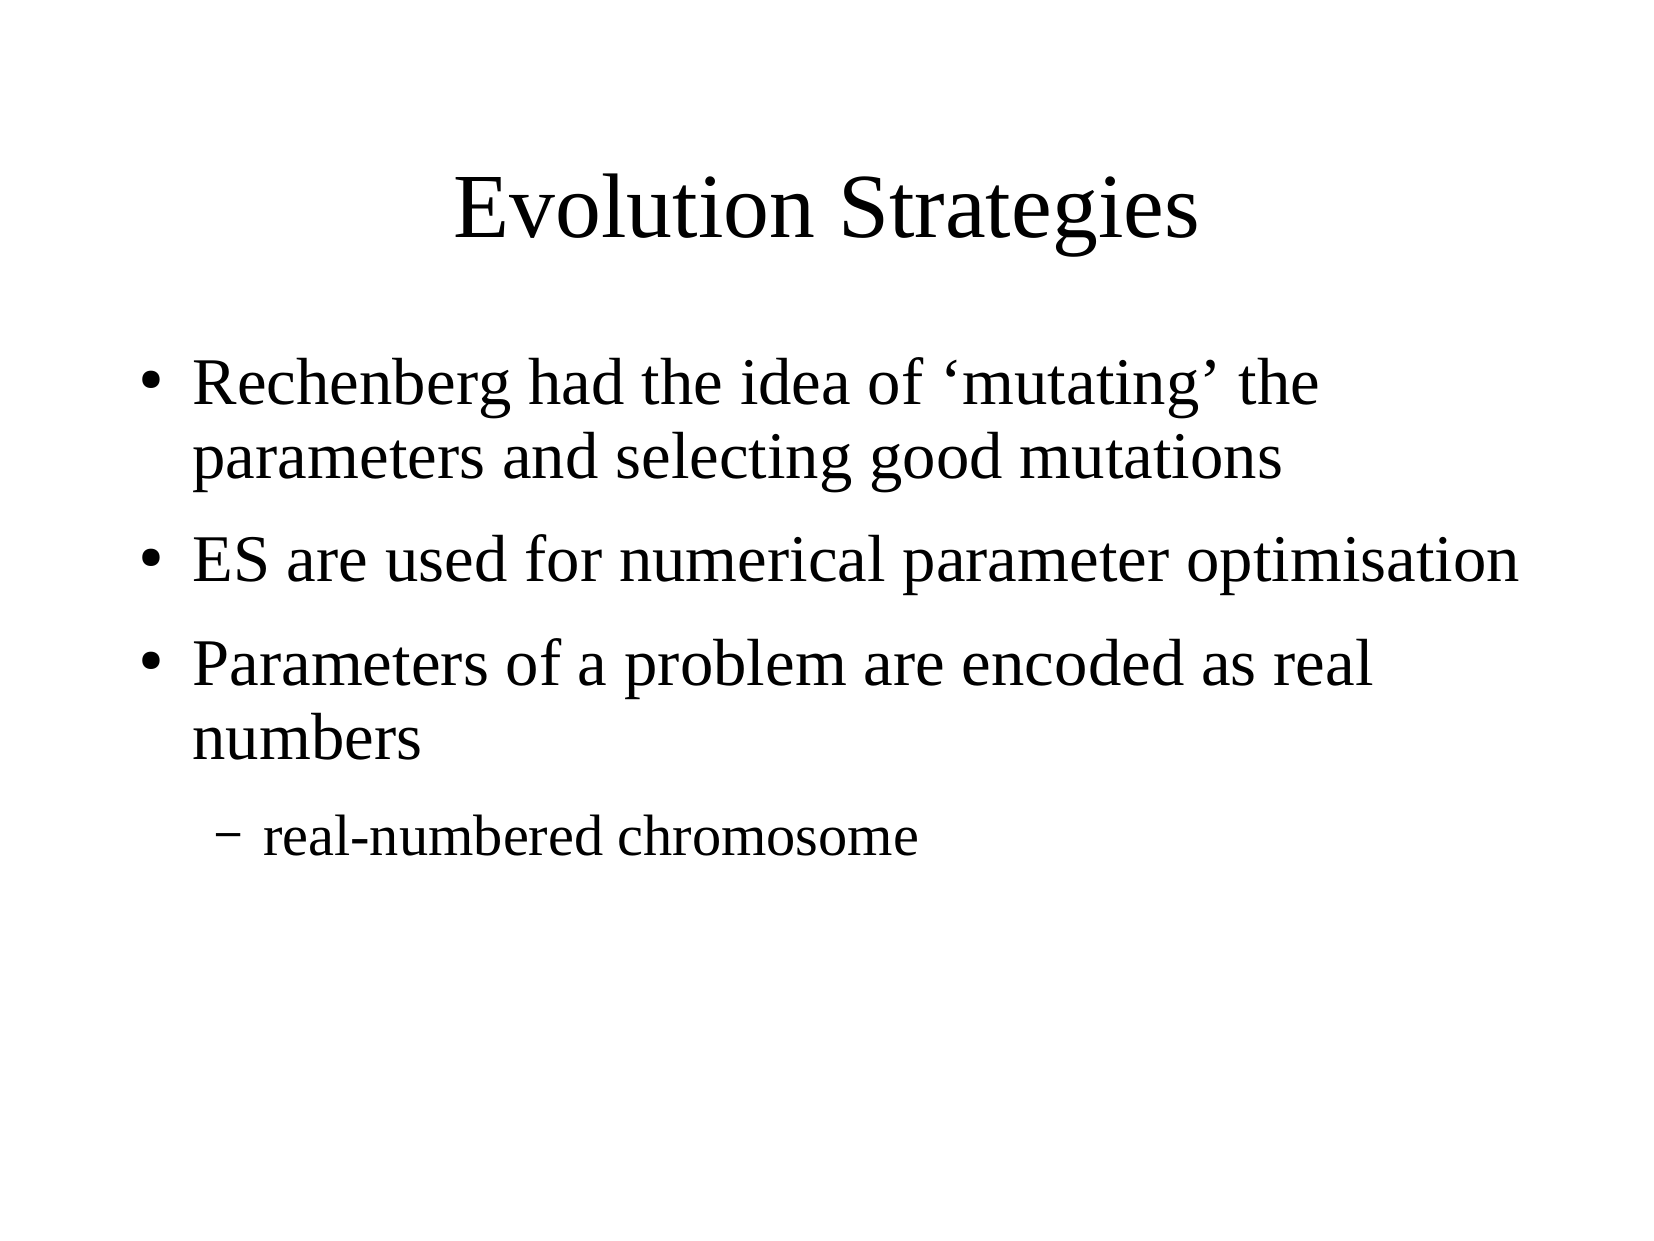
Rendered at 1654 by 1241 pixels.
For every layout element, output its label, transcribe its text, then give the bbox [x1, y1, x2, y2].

title Evolution Strategies [121, 102, 1534, 311]
list Rechenberg had the idea of ‘mutating’ the parameters and selecting good mutations ES are used for numerical parameter optimisation Parameters of a problem are encoded as real numbers real-numbered chromosome [121, 344, 1534, 1127]
